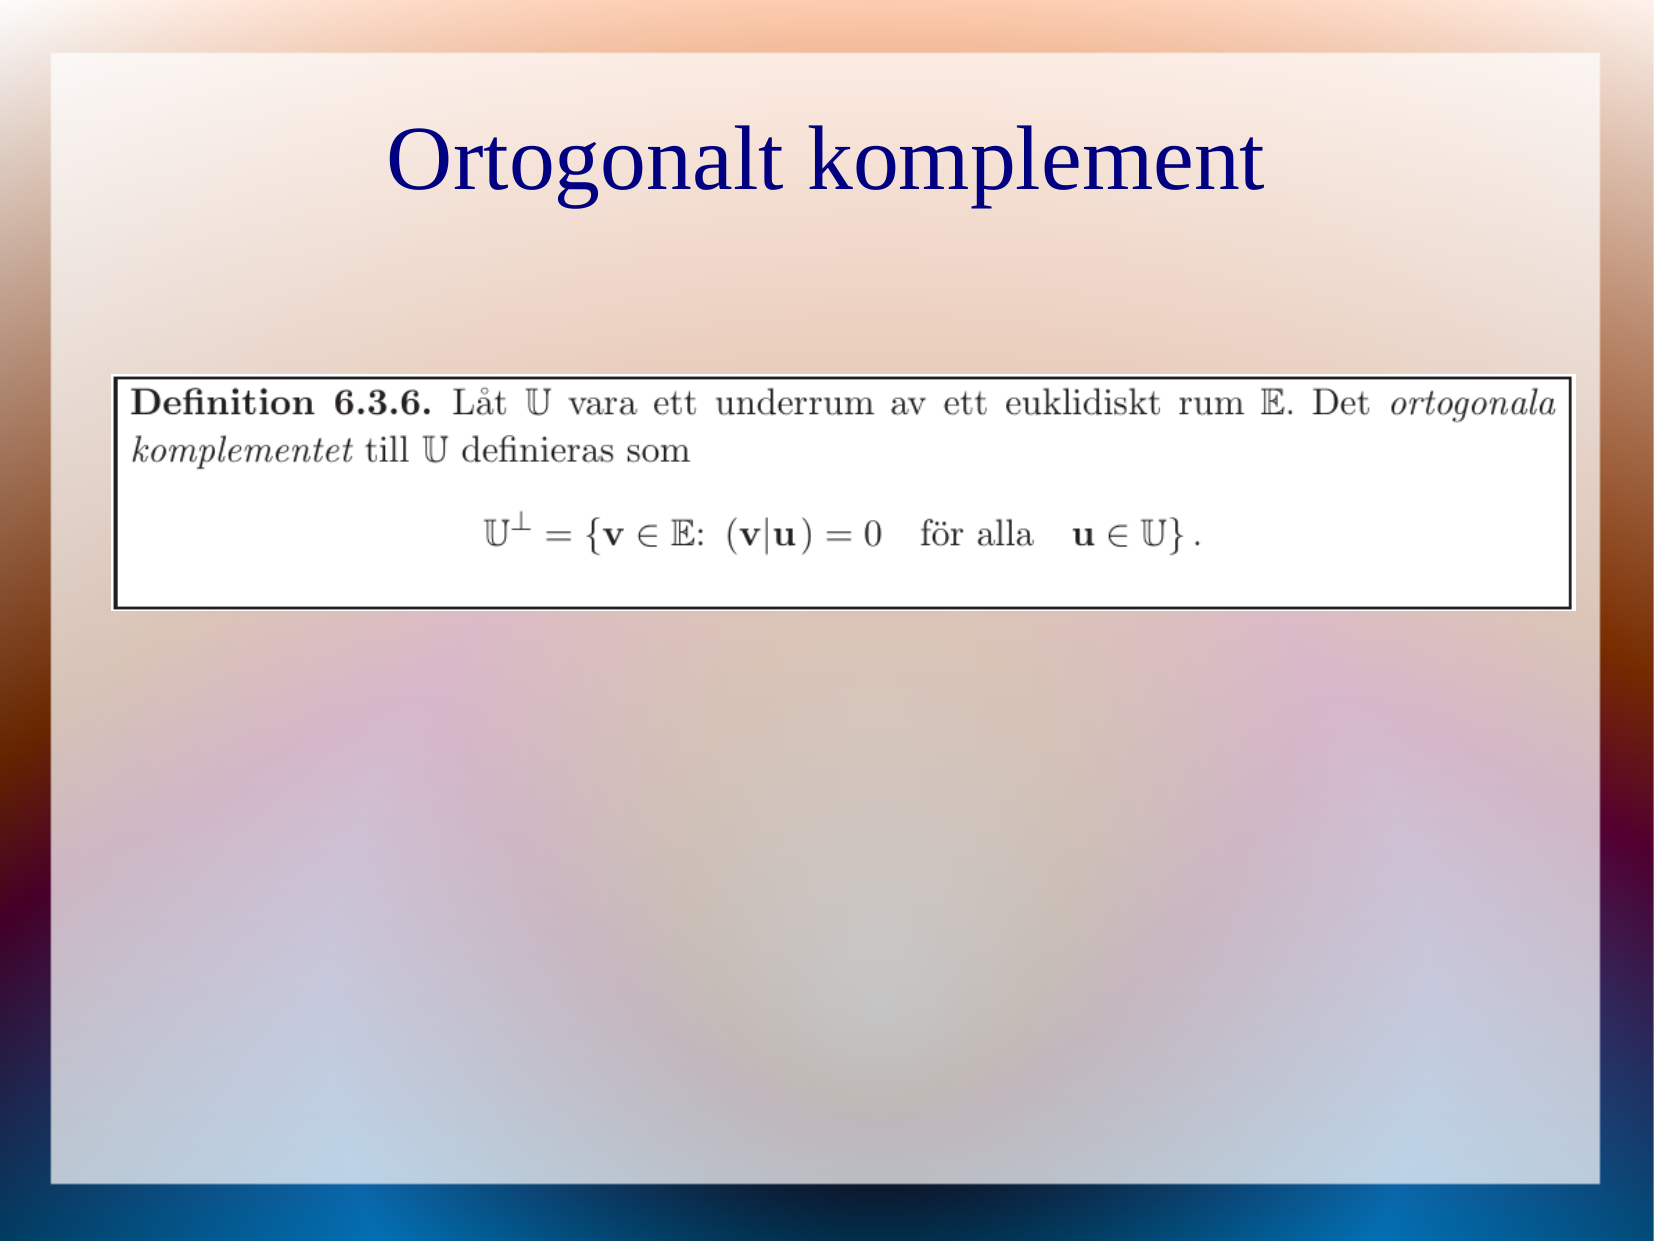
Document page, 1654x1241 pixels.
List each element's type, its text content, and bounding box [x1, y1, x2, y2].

picture [0, 0, 1654, 1241]
title Ortogonalt komplement [82, 55, 1571, 263]
